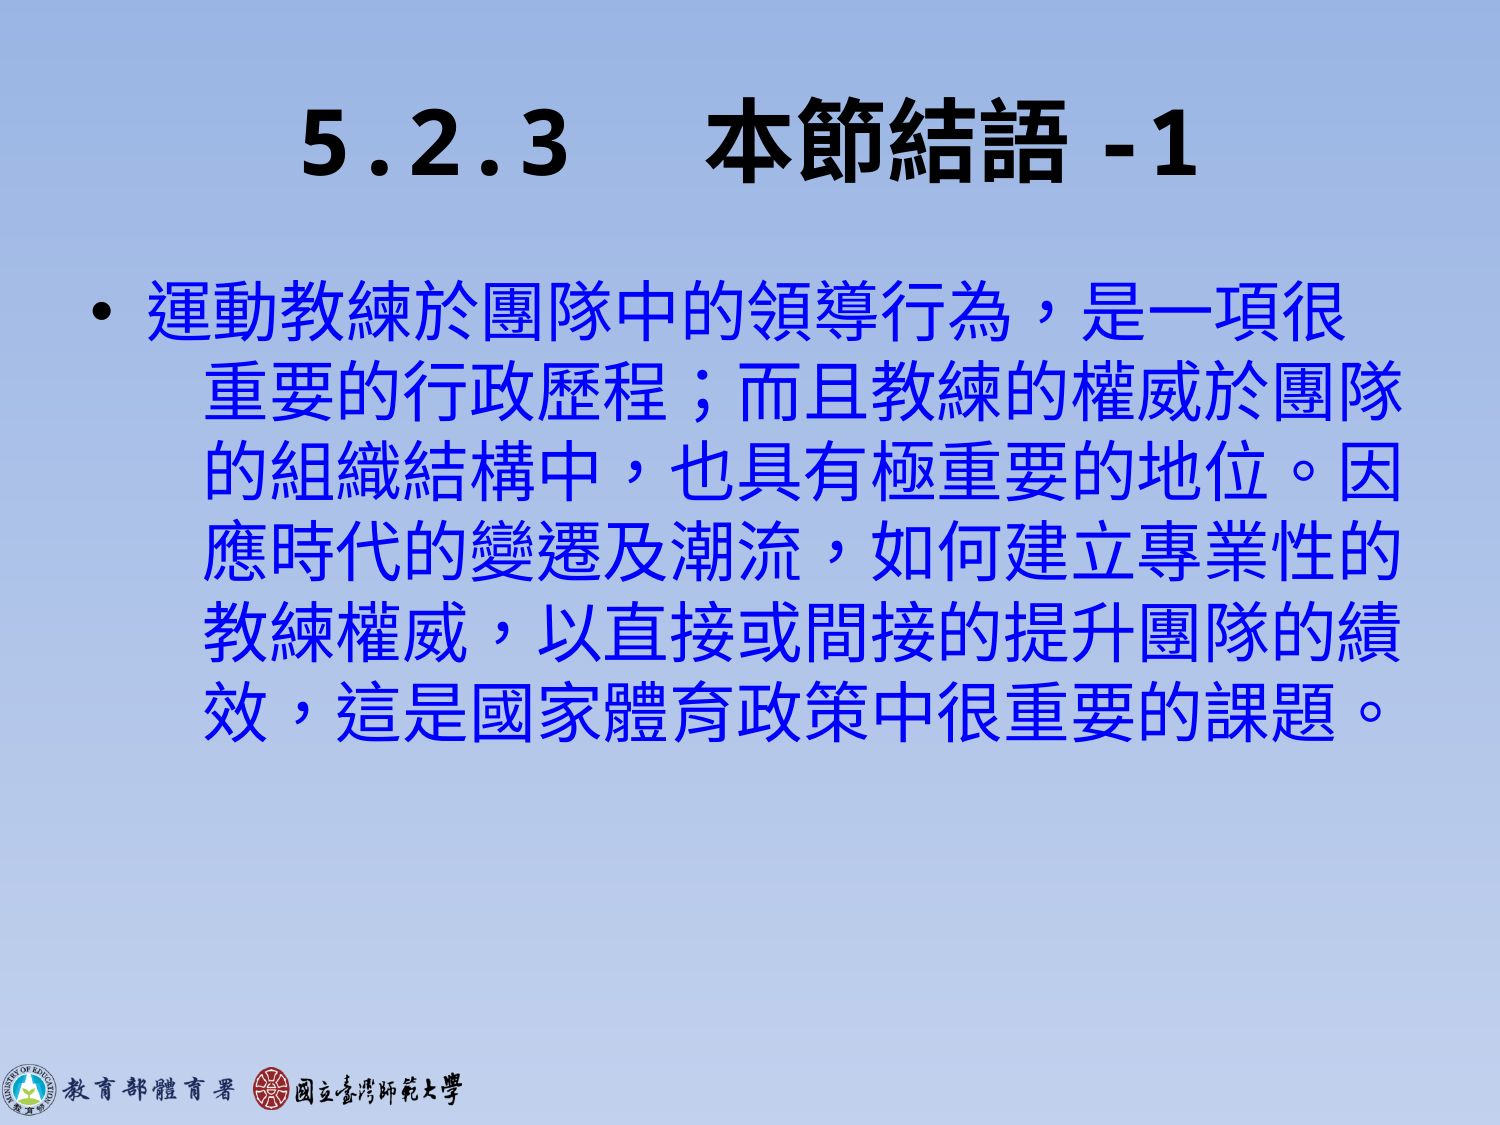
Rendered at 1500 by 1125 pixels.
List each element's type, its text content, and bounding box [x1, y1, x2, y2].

list 運動教練於團隊中的領導行為，是一項很重要的行政歷程；而且教練的權威於團隊的組織結構中，也具有極重要的地位。因應時代的變遷及潮流，如何建立專業性的教練權威，以直接或間接的提升團隊的績效，這是國家體育政策中很重要的課題。 [75, 262, 1426, 1005]
title 5.2.3 本節結語-1 [75, 45, 1426, 233]
